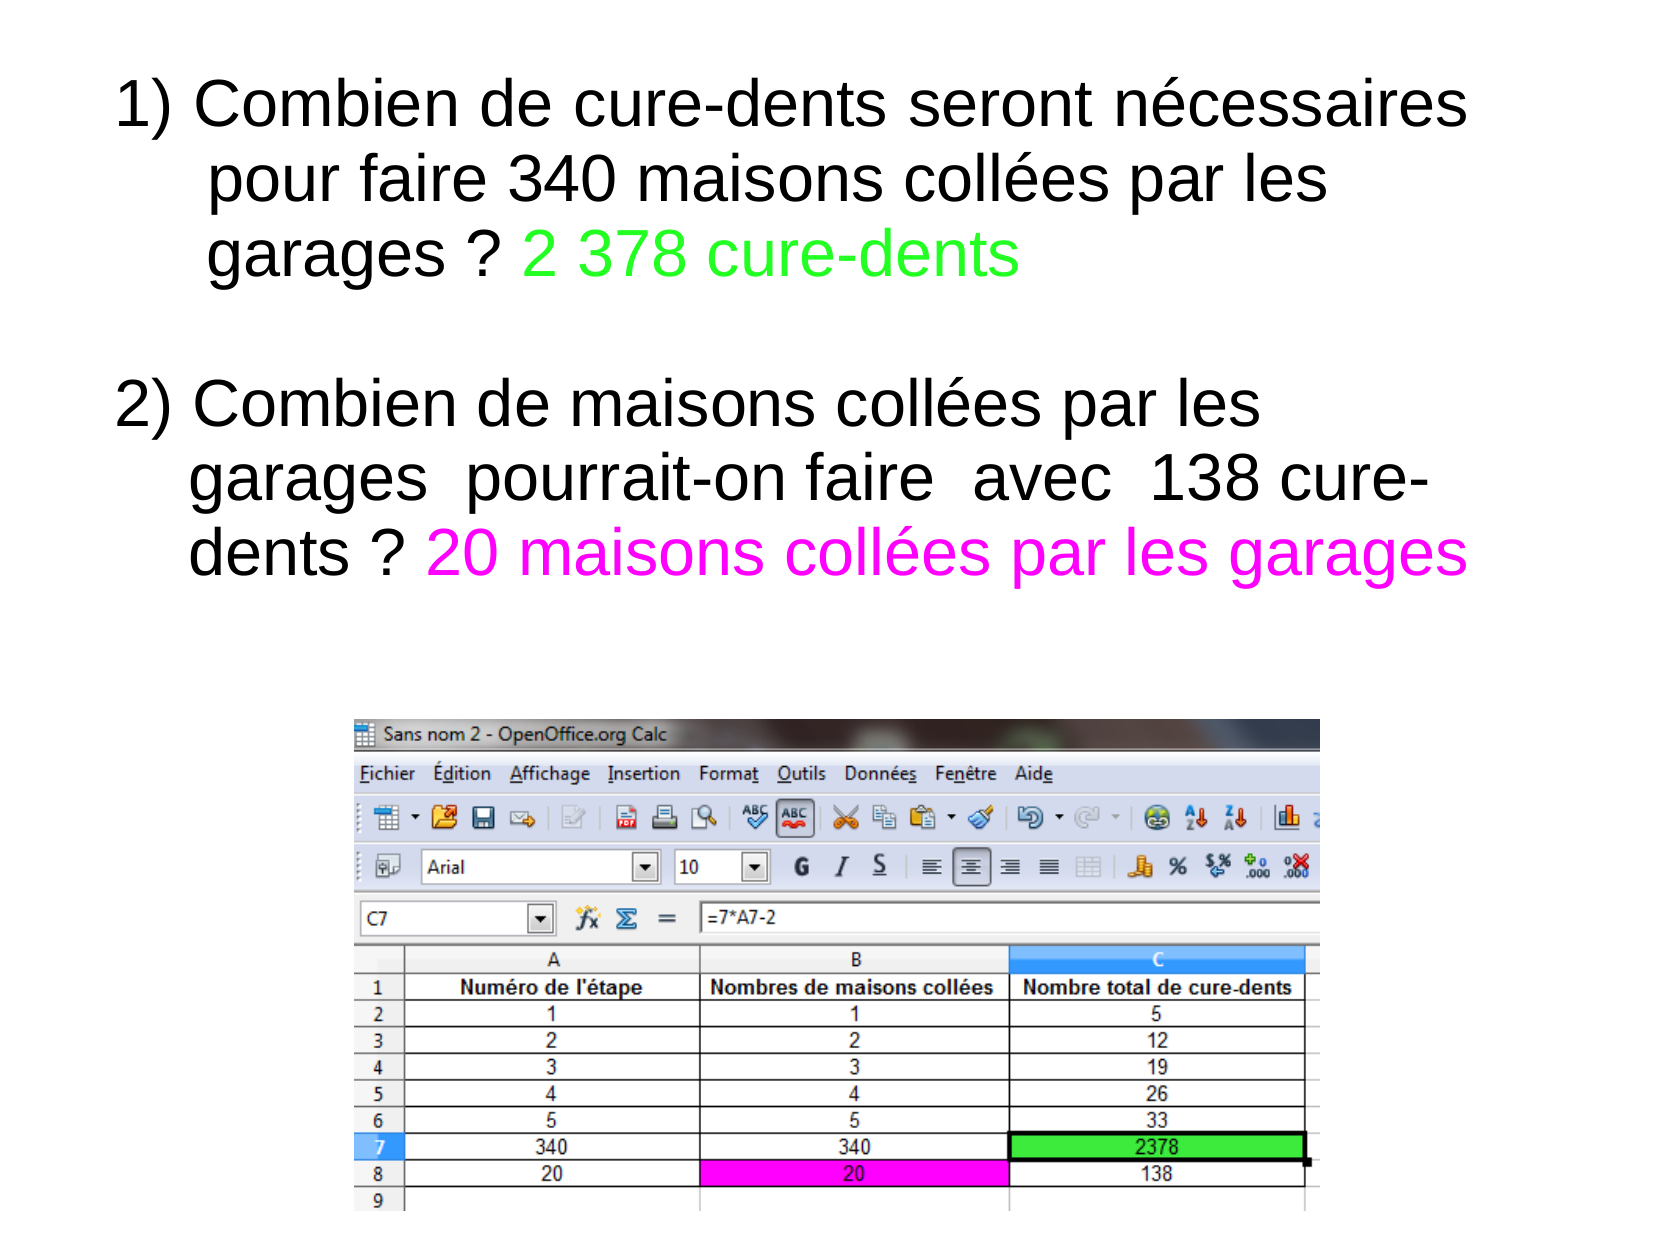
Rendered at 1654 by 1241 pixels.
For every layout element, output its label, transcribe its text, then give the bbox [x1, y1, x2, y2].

picture [354, 719, 1320, 1211]
text_box 1) Combien de cure-dents seront nécessaires pour faire 340 maisons collées par les garages ? 2 378 cure-dents 2) Combien de maisons collées par les garages pourrait-on faire avec 138 cure- dents ? 20 maisons collées par les garages [28, 59, 1625, 653]
